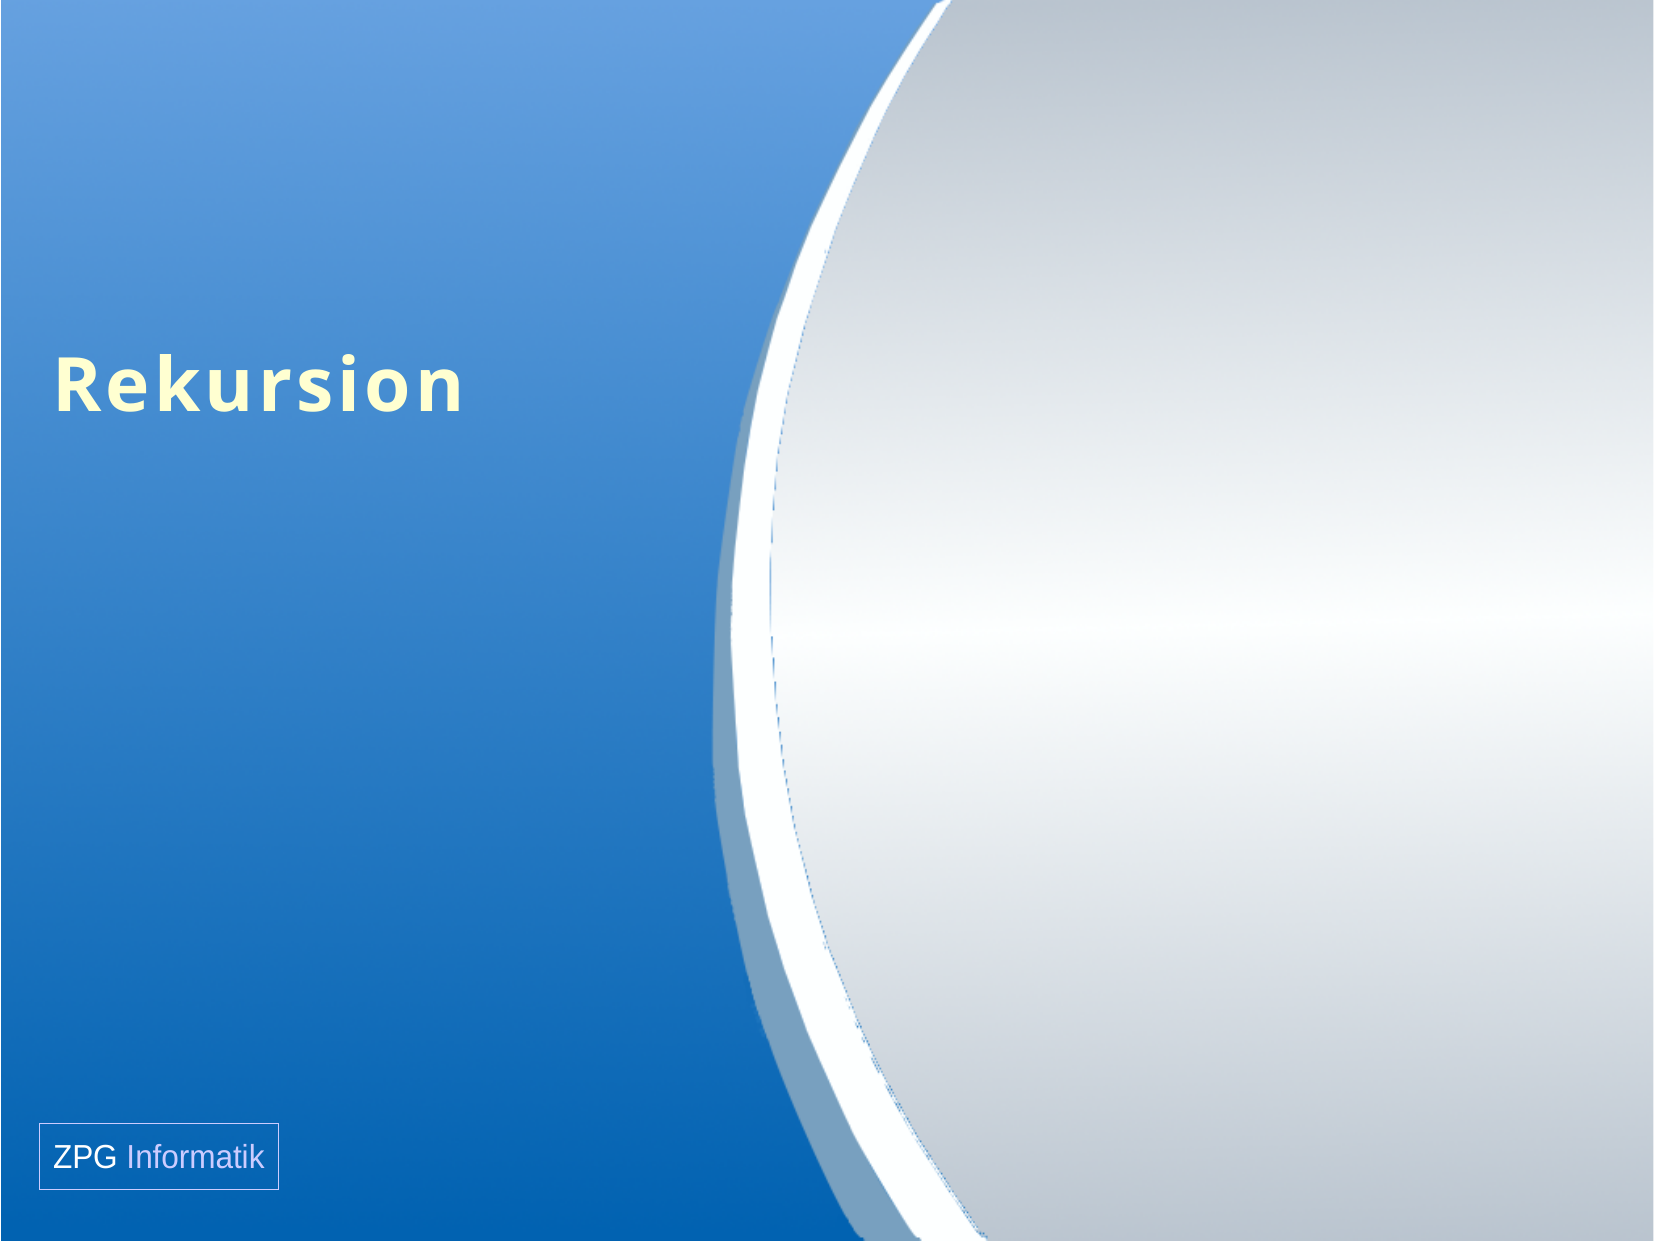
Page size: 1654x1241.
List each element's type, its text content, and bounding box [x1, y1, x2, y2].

text_box ZPG Informatik [39, 1123, 279, 1190]
text_box Rekursion [37, 323, 780, 610]
picture [1, 0, 1654, 1241]
